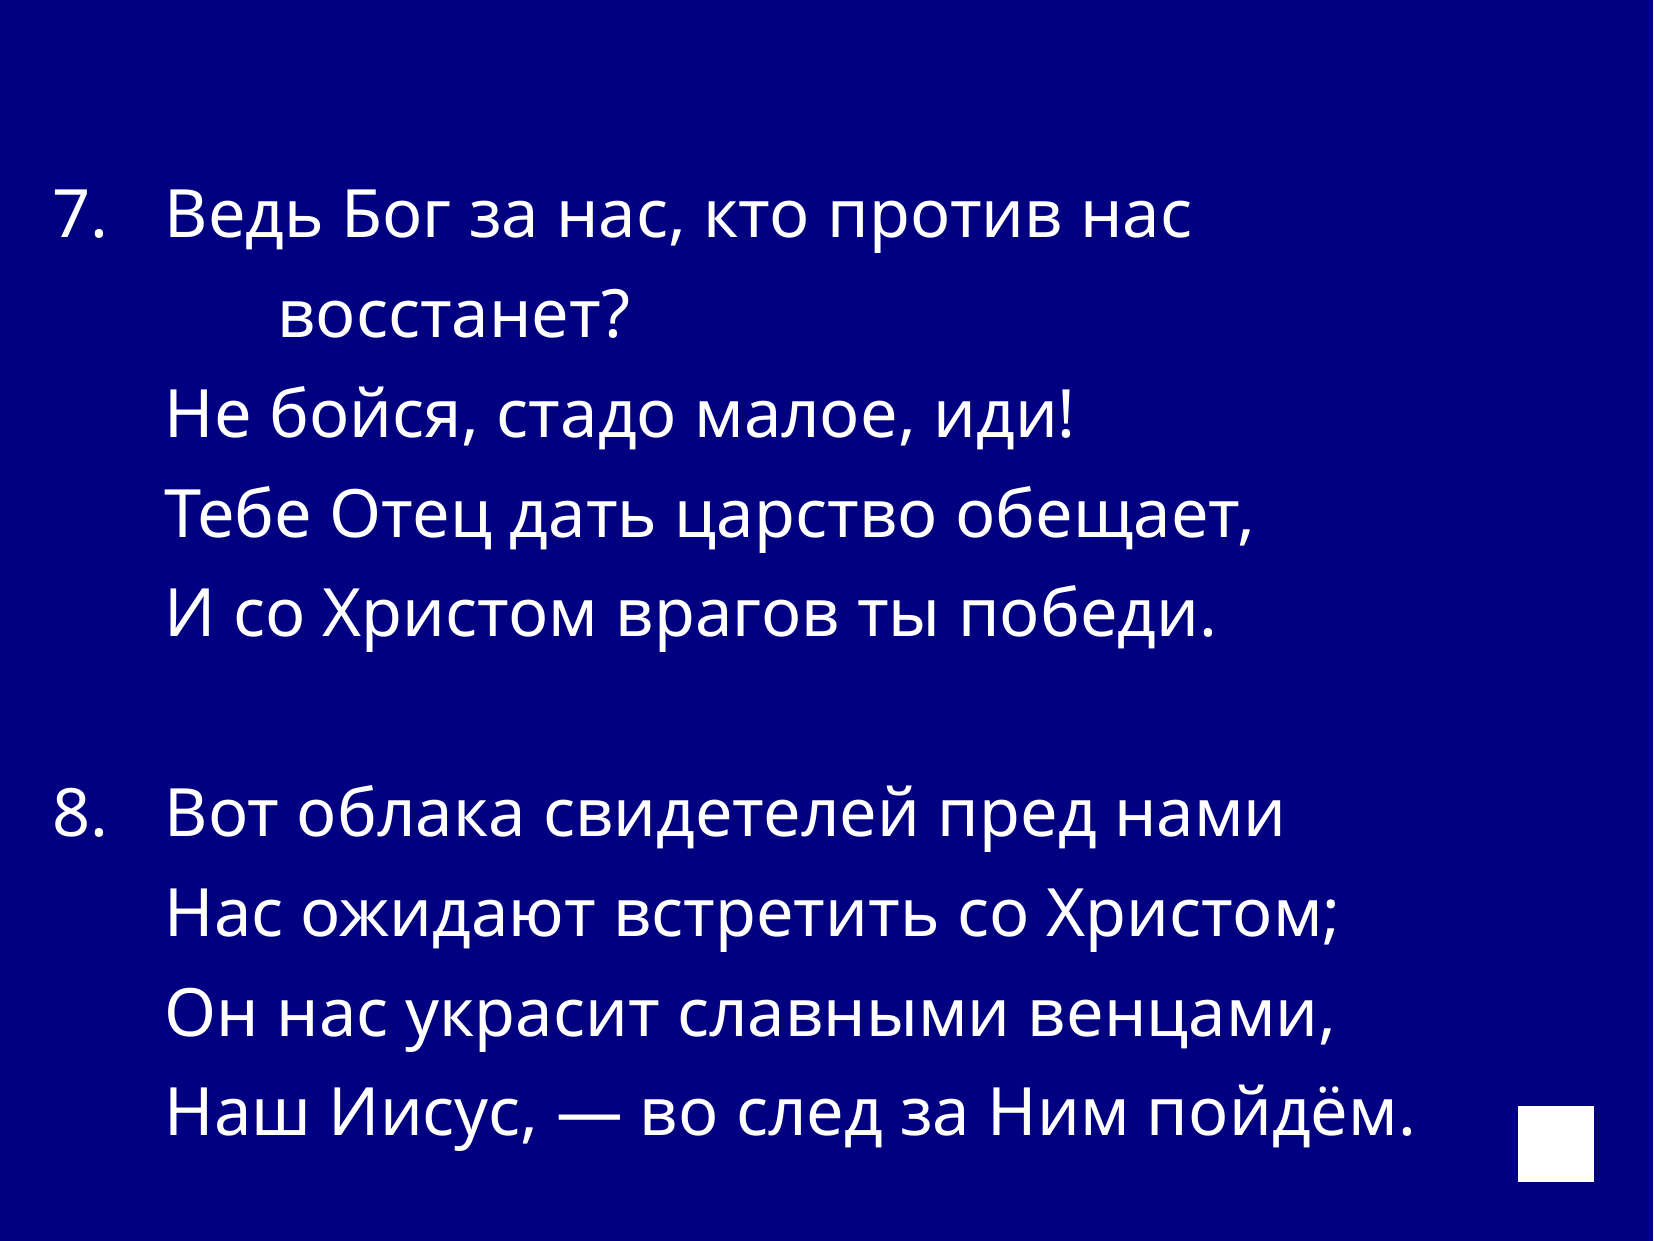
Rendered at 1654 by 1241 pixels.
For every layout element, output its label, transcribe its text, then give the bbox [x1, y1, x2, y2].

text_box [1518, 1163, 1594, 1182]
text_box 7. Ведь Бог за нас, кто против нас восстанет? Не бойся, стадо малое, иди! Тебе Отец дать царство обещает, И со Христом врагов ты победи. 8. Вот облака свидетелей пред нами Нас ожидают встретить со Христом; Он нас украсит славными венцами, Наш Иисус, — во след за Ним пойдём. [37, 150, 1653, 1163]
